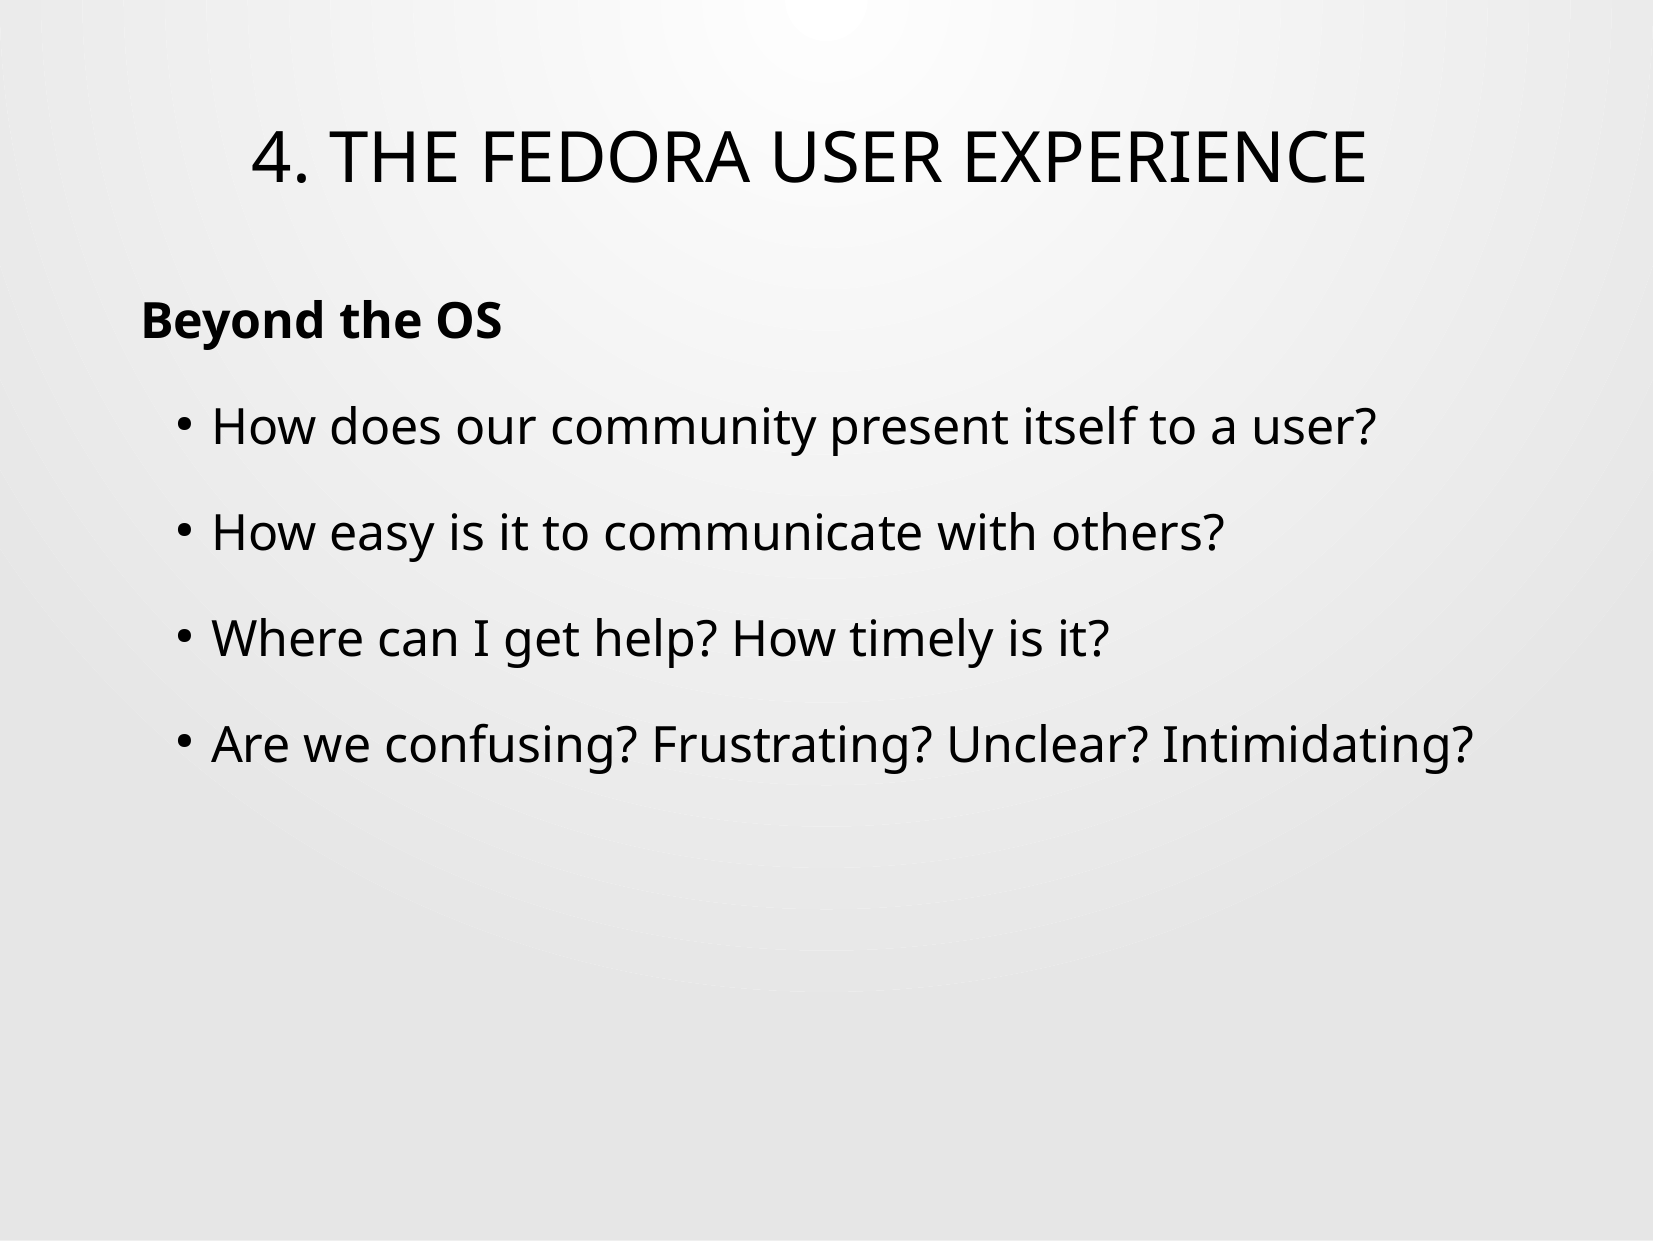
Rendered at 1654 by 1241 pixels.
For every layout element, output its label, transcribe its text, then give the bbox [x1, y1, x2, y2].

text_box Beyond the OS How does our community present itself to a user? How easy is it to communicate with others? Where can I get help? How timely is it? Are we confusing? Frustrating? Unclear? Intimidating? [90, 278, 1591, 811]
text_box 4. THE FEDORA USER EXPERIENCE [237, 99, 1416, 205]
